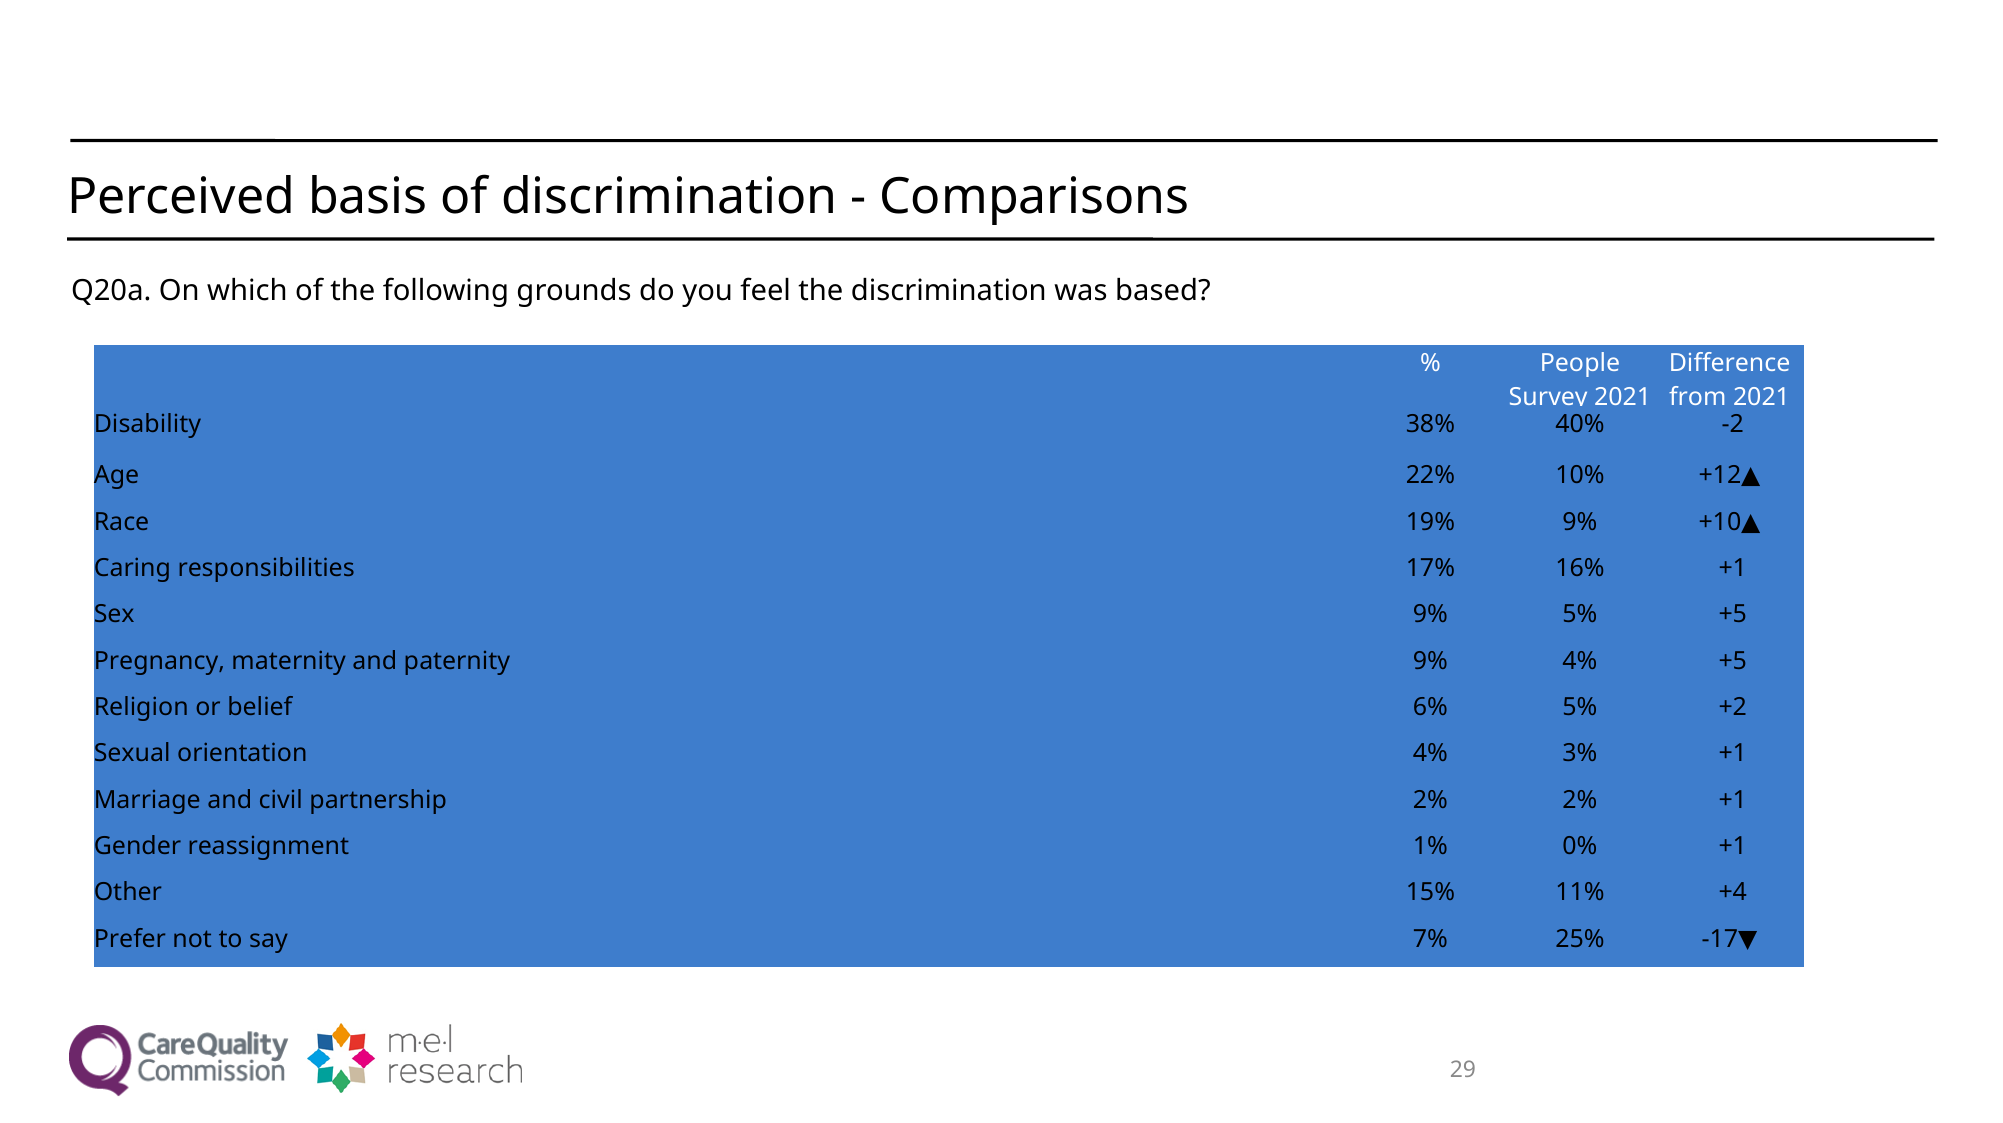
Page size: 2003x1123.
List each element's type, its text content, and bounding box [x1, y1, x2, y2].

table_cell 7% [1356, 920, 1505, 967]
table_cell 11% [1505, 874, 1655, 920]
table_cell Sexual orientation [94, 735, 1356, 781]
table_cell 9% [1505, 504, 1655, 550]
table_cell 5% [1505, 596, 1655, 642]
table_cell 2% [1356, 781, 1505, 828]
table_cell 10% [1505, 457, 1655, 504]
table_cell +1 [1655, 735, 1804, 781]
table_cell Age [94, 457, 1356, 504]
table_cell 2% [1505, 781, 1655, 828]
table_cell 40% [1505, 406, 1655, 457]
table_cell 6% [1356, 689, 1505, 735]
table_cell 17% [1356, 550, 1505, 596]
table_cell 38% [1356, 406, 1505, 457]
table_header [94, 345, 1356, 406]
table_cell +1 [1655, 550, 1804, 596]
table_cell 9% [1356, 642, 1505, 689]
table_cell 16% [1505, 550, 1655, 596]
table_cell Caring responsibilities [94, 550, 1356, 596]
table_cell 4% [1505, 642, 1655, 689]
table_cell +5 [1655, 642, 1804, 689]
table_cell -17▼ [1655, 920, 1804, 967]
table_cell 15% [1356, 874, 1505, 920]
table_cell -2 [1655, 406, 1804, 457]
table_header % [1356, 345, 1505, 406]
table_cell 0% [1505, 828, 1655, 874]
table_cell 25% [1505, 920, 1655, 967]
picture [67, 1023, 291, 1099]
table_cell Sex [94, 609, 103, 620]
picture [307, 1023, 522, 1093]
table_cell 4% [1356, 735, 1505, 781]
table_cell Disability [94, 406, 1356, 457]
table_cell Marriage and civil partnership [94, 781, 1356, 828]
table_cell 3% [1505, 735, 1655, 781]
table_header Difference from 2021 [1655, 345, 1804, 406]
title Perceived basis of discrimination - Comparisons [67, 143, 1938, 232]
table_cell Sex [94, 596, 1356, 642]
table_cell Religion or belief [94, 689, 1356, 735]
table_cell Other [94, 874, 1356, 920]
table_cell +5 [1655, 596, 1804, 642]
table_cell Gender reassignment [94, 828, 1356, 874]
table_cell 1% [1356, 828, 1505, 874]
table_cell Prefer not to say [94, 920, 1356, 967]
table_cell +12▲ [1655, 457, 1804, 504]
table_cell Race [94, 504, 1356, 550]
table_header People Survey 2021 [1505, 345, 1655, 406]
table_cell 19% [1356, 504, 1505, 550]
table_cell +1 [1655, 781, 1804, 828]
table_cell +10▲ [1655, 504, 1804, 550]
text_box 29 [1434, 1039, 1902, 1100]
text_box Q20a. On which of the following grounds do you feel the discrimination was based? [71, 264, 1740, 307]
table_cell +2 [1655, 689, 1804, 735]
table_cell Pregnancy, maternity and paternity [94, 642, 1356, 689]
table_cell +4 [1655, 874, 1804, 920]
table_cell +1 [1655, 828, 1804, 874]
table_cell 22% [1356, 457, 1505, 504]
table_cell 9% [1356, 596, 1505, 642]
table_cell 5% [1505, 689, 1655, 735]
